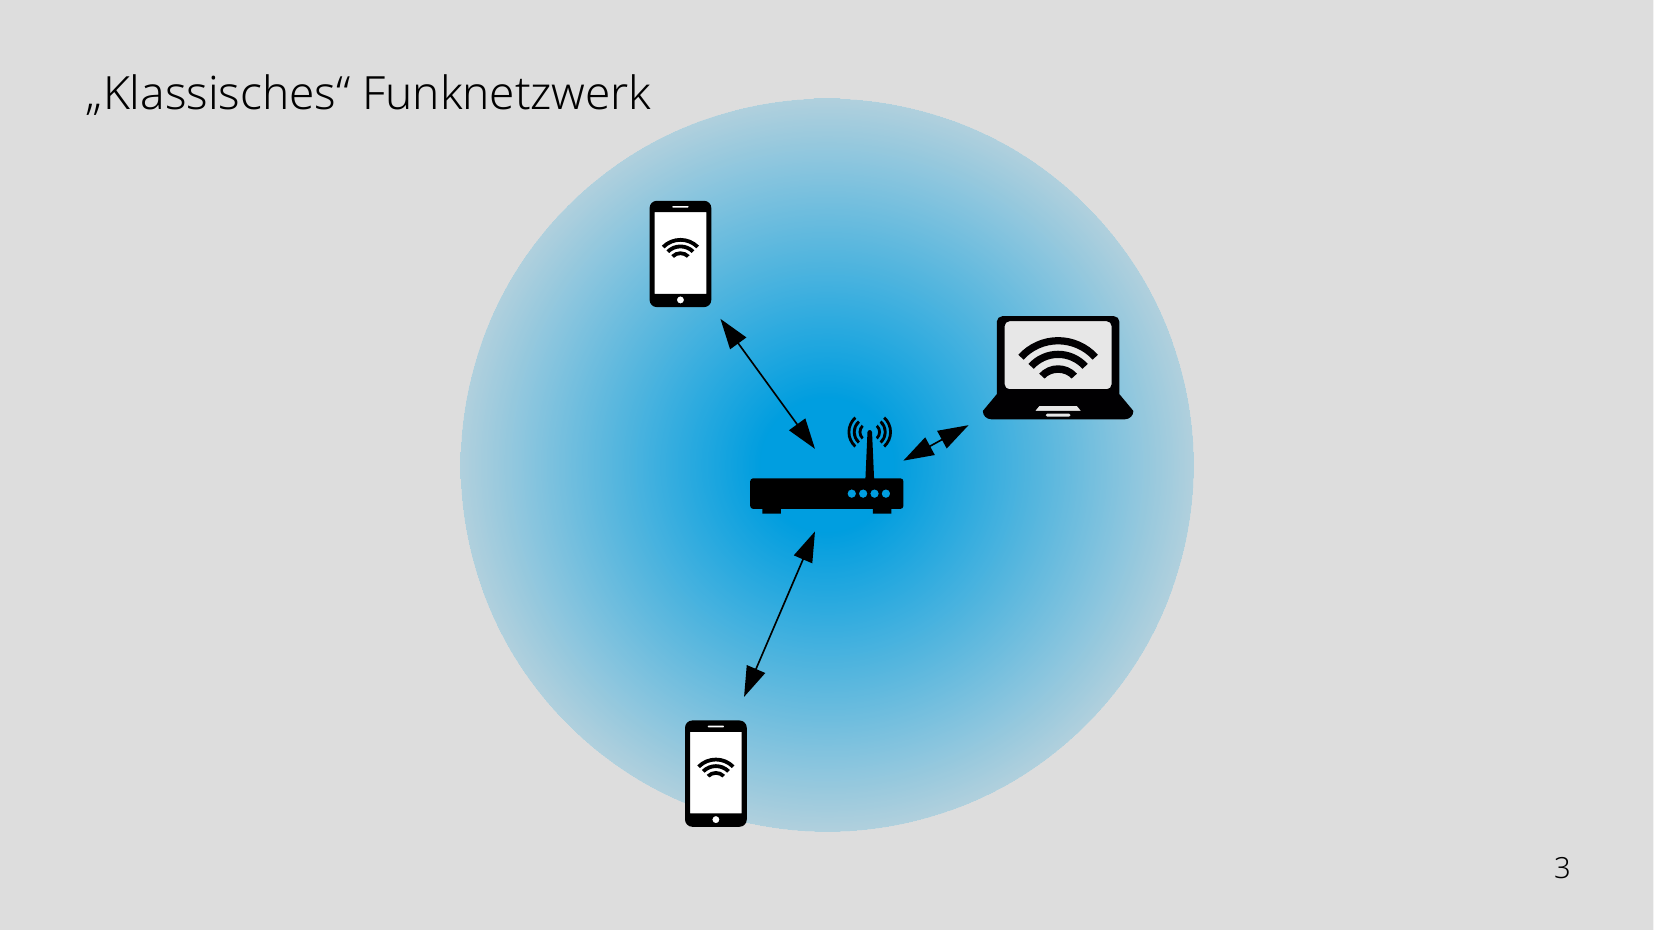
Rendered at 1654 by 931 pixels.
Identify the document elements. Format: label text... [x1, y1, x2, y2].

picture [685, 720, 747, 827]
text_box [460, 98, 1193, 832]
text_box „Klassisches“ Funknetzwerk [70, 53, 677, 122]
picture [649, 200, 712, 308]
picture [982, 316, 1134, 420]
picture [751, 432, 902, 512]
